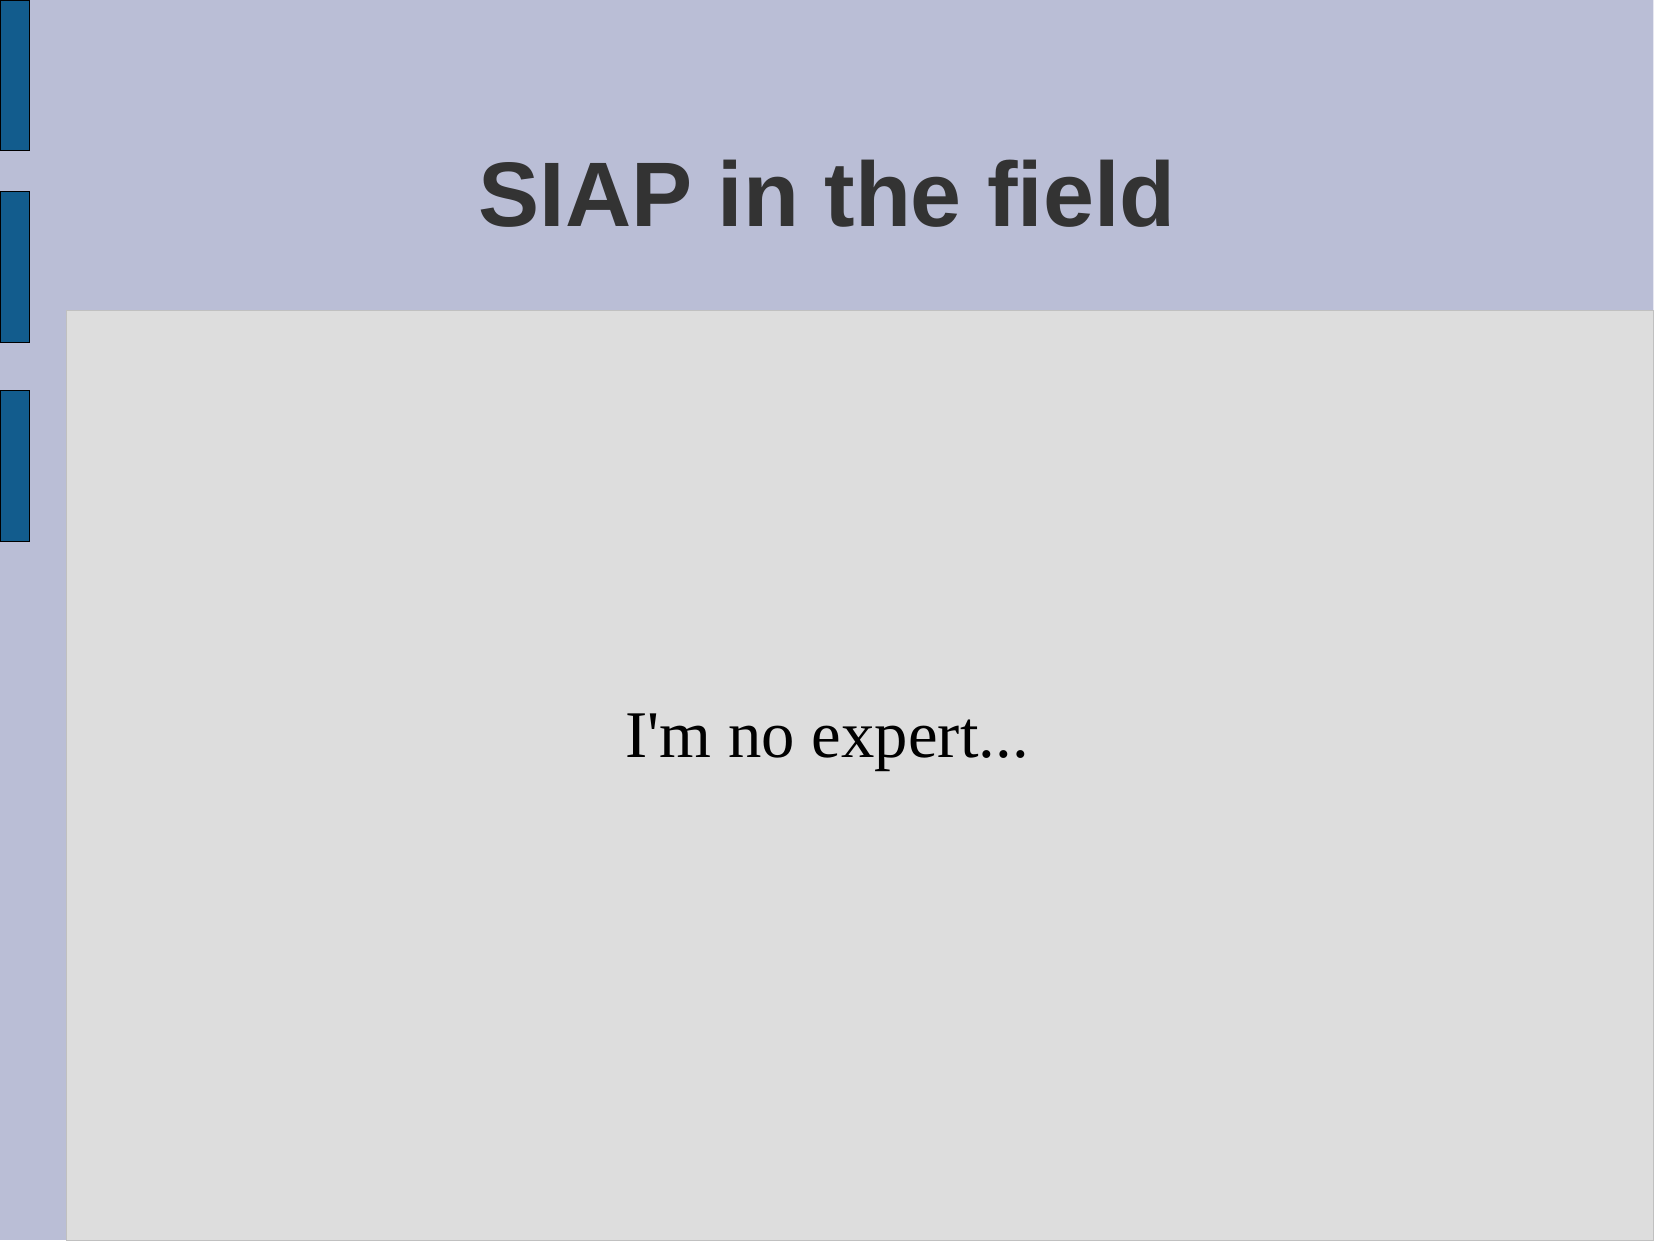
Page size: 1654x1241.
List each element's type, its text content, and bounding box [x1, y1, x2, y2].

title SIAP in the field [121, 91, 1534, 299]
subtitle I'm no expert... [121, 344, 1534, 1127]
